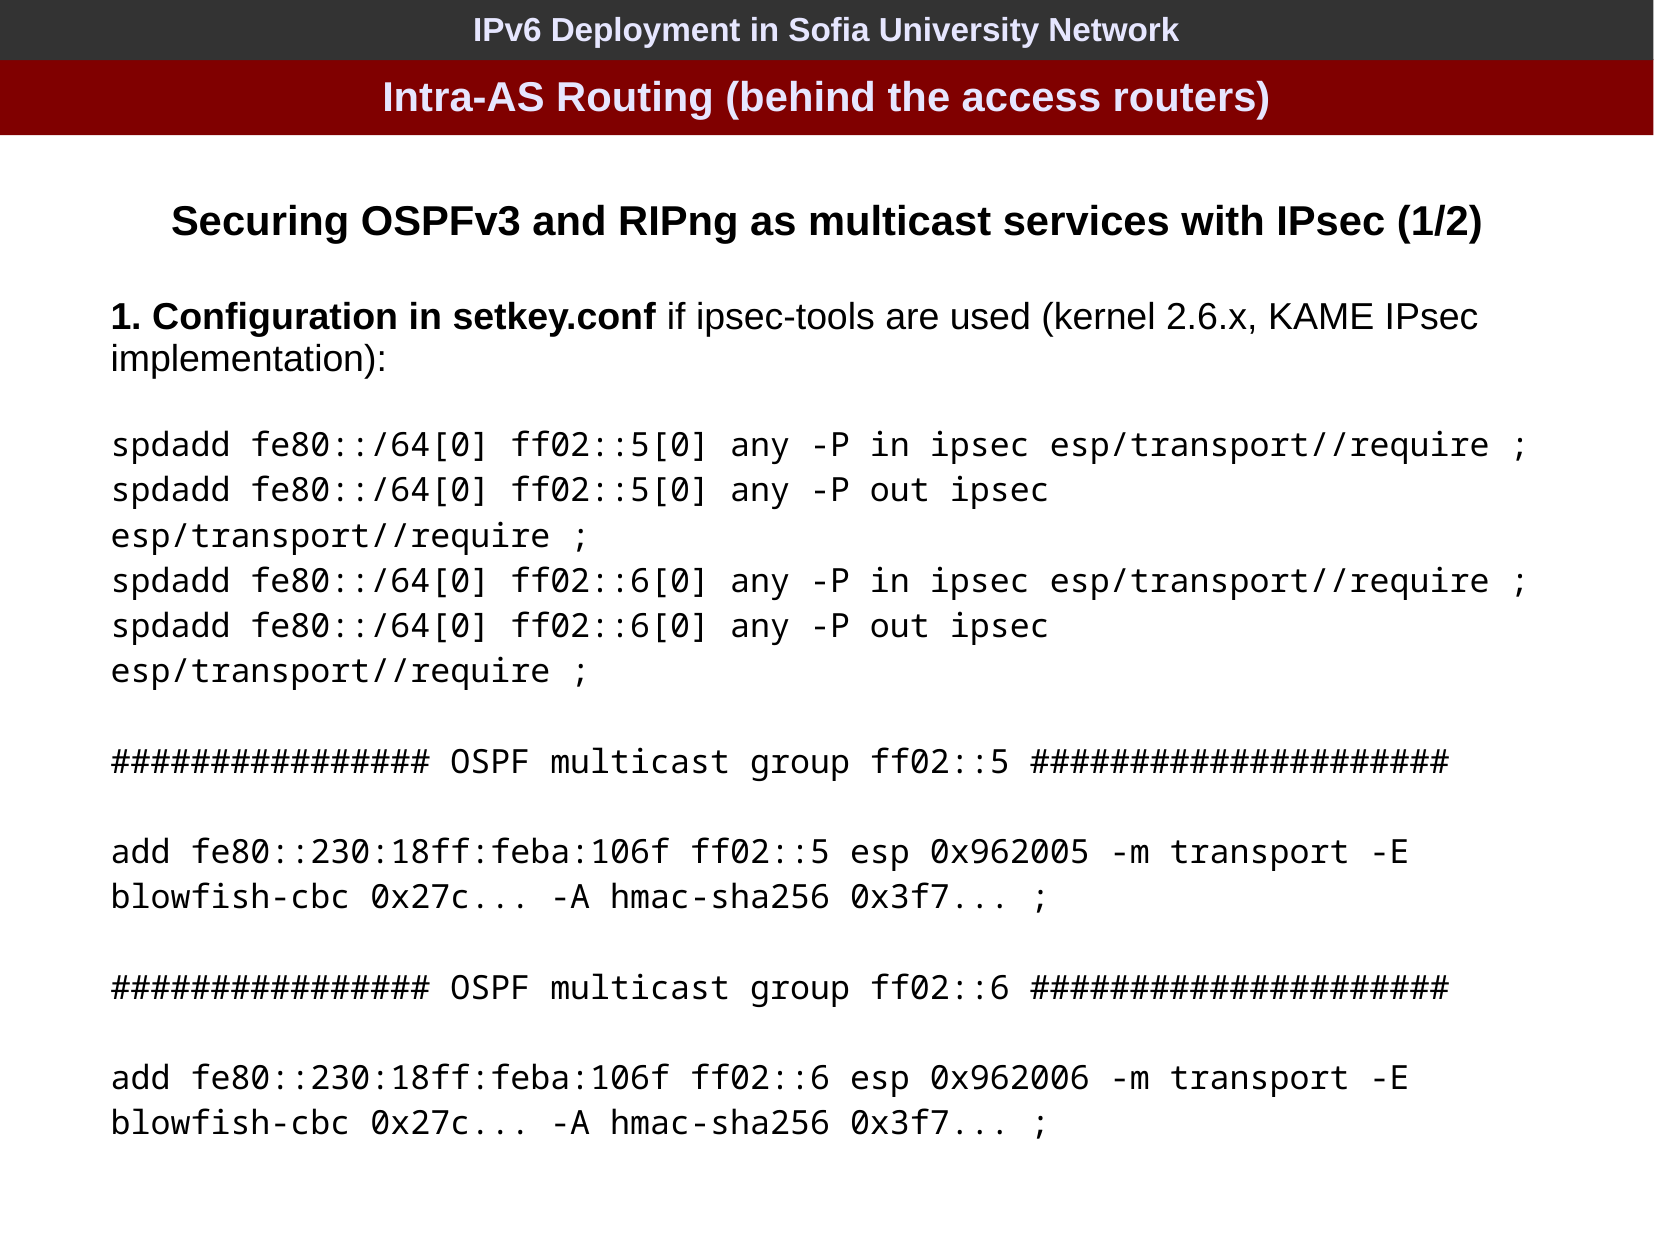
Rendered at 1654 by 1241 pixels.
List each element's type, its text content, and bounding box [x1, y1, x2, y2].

text_box 1. Configuration in setkey.conf if ipsec-tools are used (kernel 2.6.x, KAME IPsec implementation): spdadd fe80::/64[0] ff02::5[0] any -P in ipsec esp/transport//require ; spdadd fe80::/64[0] ff02::5[0] any -P out ipsec esp/transport//require ; spdadd fe80::/64[0] ff02::6[0] any -P in ipsec esp/transport//require ; spdadd fe80::/64[0] ff02::6[0] any -P out ipsec esp/transport//require ; ################ OSPF multicast group ff02::5 ##################### add fe80::230:18ff:feba:106f ff02::5 esp 0x962005 -m transport -E blowfish-cbc 0x27c... -A hmac-sha256 0x3f7... ; ################ OSPF multicast group ff02::6 ##################### add fe80::230:18ff:feba:106f ff02::6 esp 0x962006 -m transport -E blowfish-cbc 0x27c... -A hmac-sha256 0x3f7... ; [95, 287, 1551, 1203]
text_box Securing OSPFv3 and RIPng as multicast services with IPsec (1/2) [30, 183, 1625, 260]
text_box IPv6 Deployment in Sofia University Network [0, 0, 1654, 61]
text_box Intra-AS Routing (behind the access routers) [0, 61, 1654, 136]
